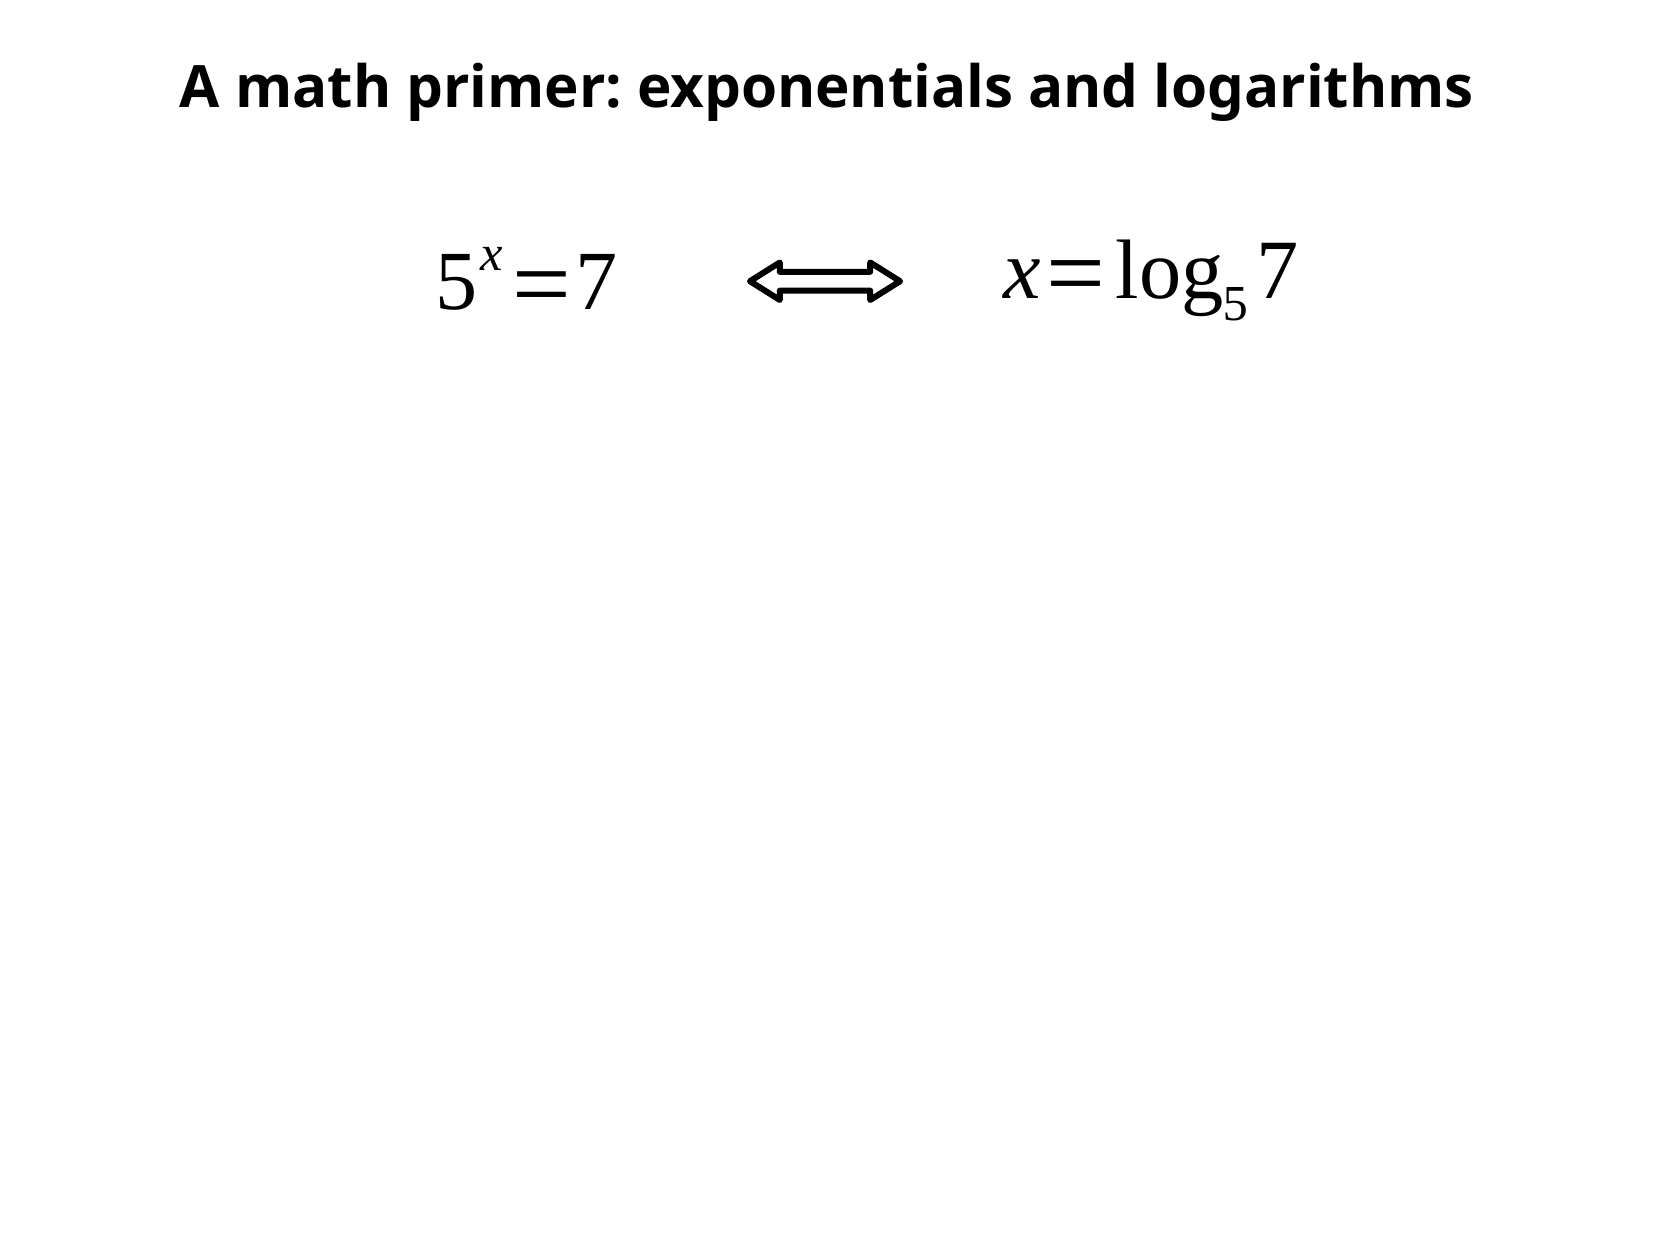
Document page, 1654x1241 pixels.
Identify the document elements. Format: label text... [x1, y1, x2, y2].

chart [412, 225, 638, 331]
text_box A math primer: exponentials and logarithms [0, 37, 1654, 134]
chart [975, 225, 1322, 331]
text_box [750, 262, 901, 301]
